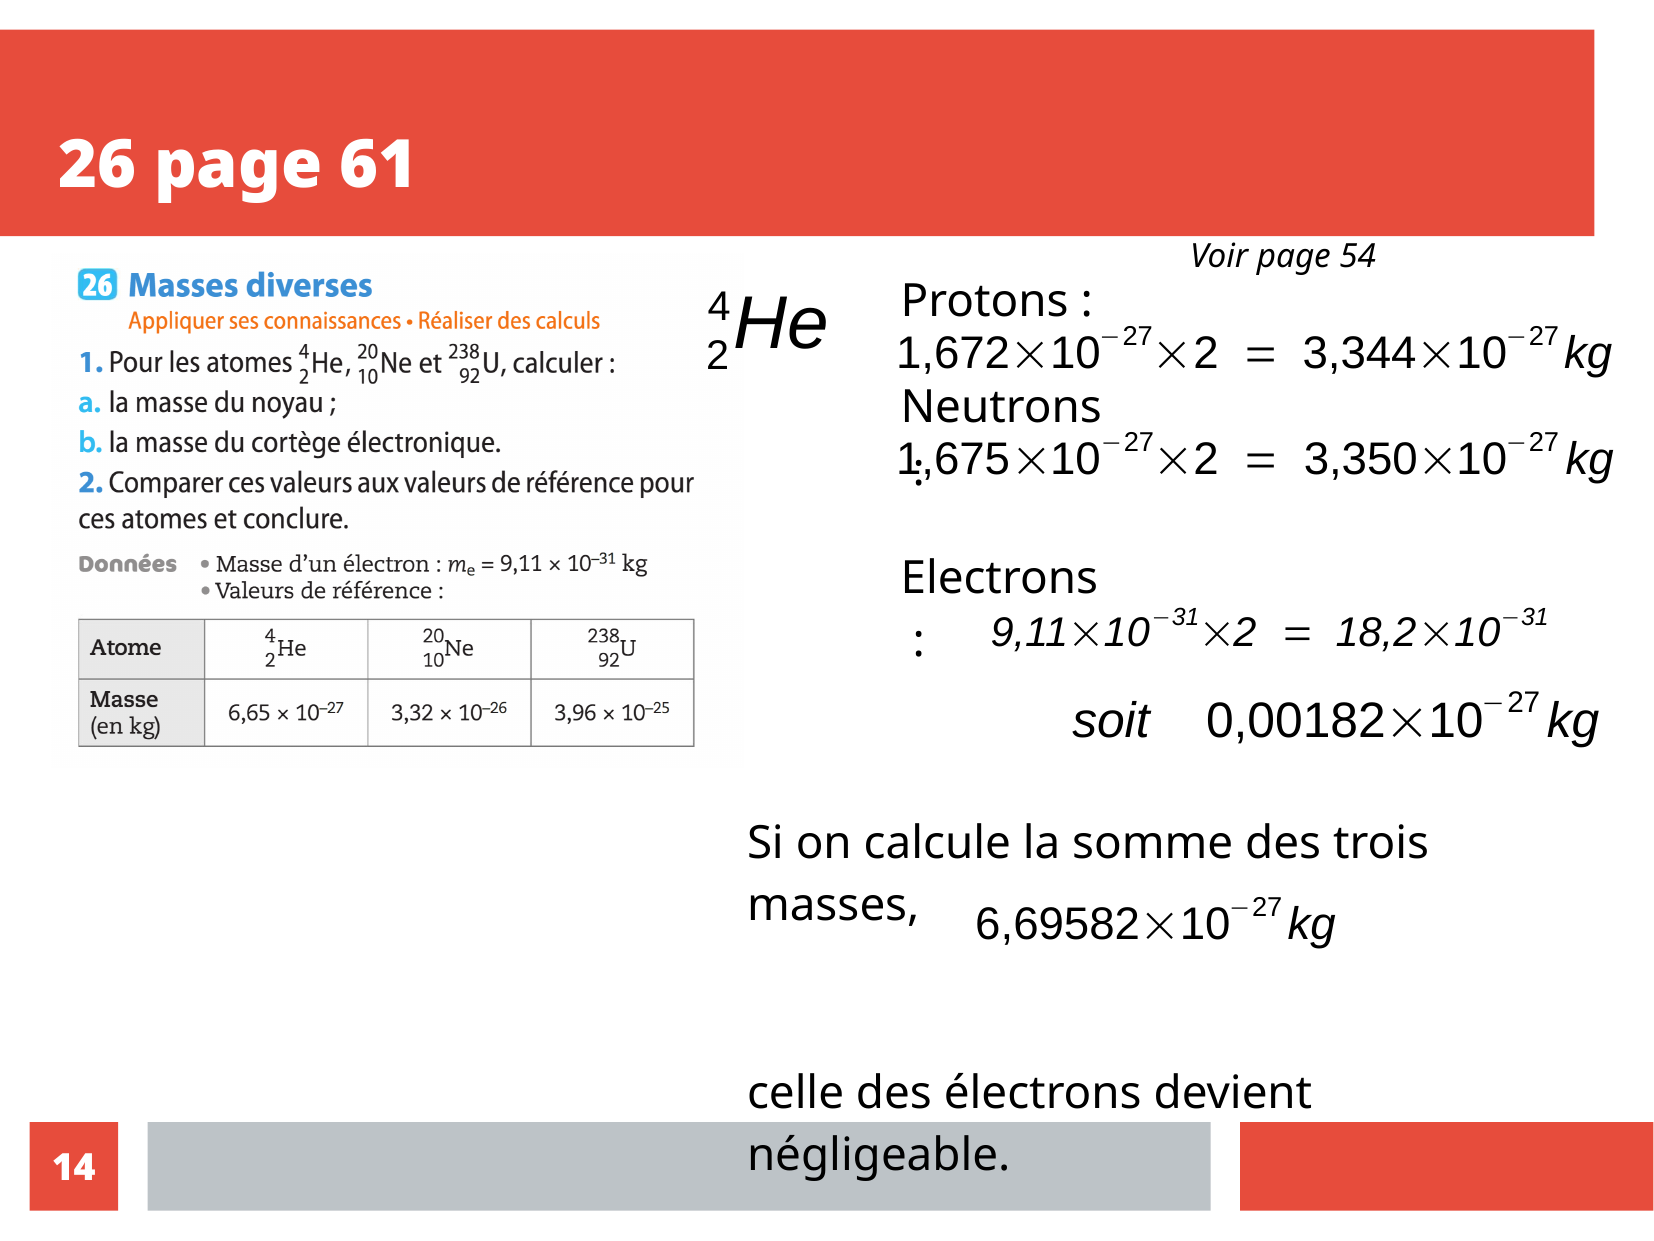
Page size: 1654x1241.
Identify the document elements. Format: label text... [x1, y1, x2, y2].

text_box Protons : [885, 259, 1111, 333]
chart [890, 320, 1622, 378]
chart [890, 426, 1623, 485]
text_box Voir page 54 [1175, 224, 1394, 284]
chart [985, 602, 1609, 748]
picture [51, 253, 744, 768]
text_box Neutrons : [885, 366, 1111, 439]
chart [968, 891, 1346, 950]
text_box Electrons : [885, 537, 1111, 610]
text_box Si on calcule la somme des trois masses, celle des électrons devient négligeable. [732, 801, 1571, 1047]
chart [699, 279, 837, 378]
title 26 page 61 [59, 59, 1595, 207]
